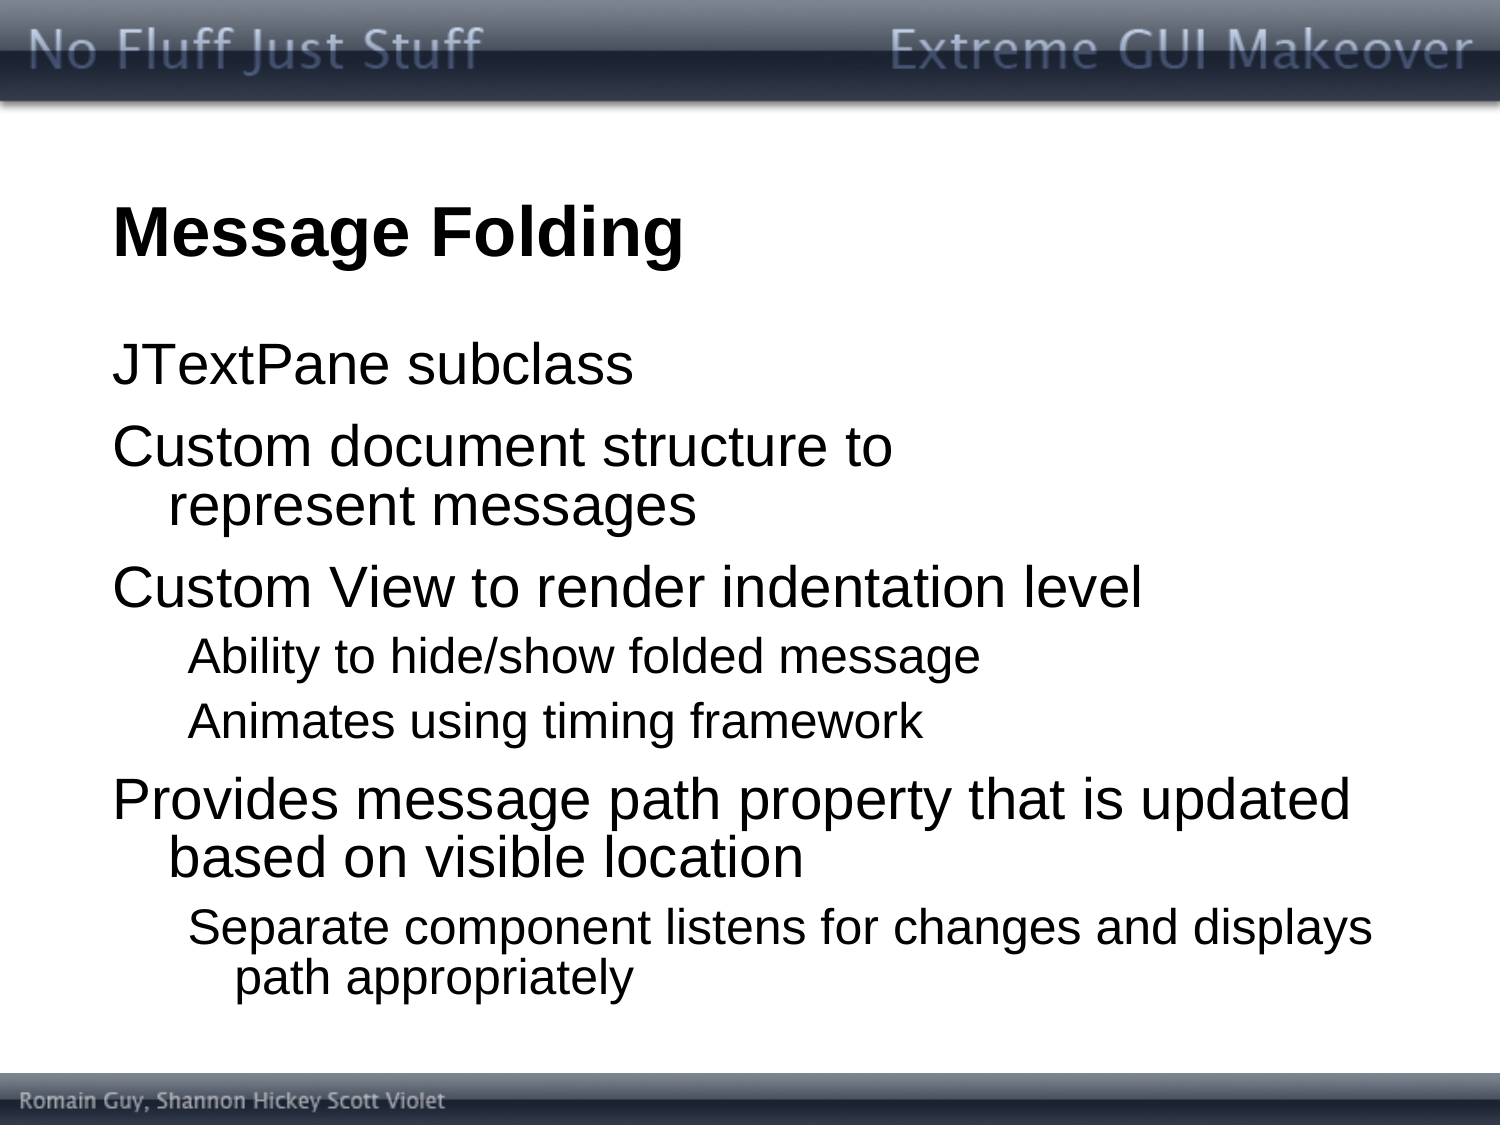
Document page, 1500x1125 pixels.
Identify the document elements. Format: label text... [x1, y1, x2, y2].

picture [0, 0, 1500, 114]
picture [0, 1073, 1500, 1125]
list JTextPane subclass Custom document structure to represent messages Custom View to render indentation level Ability to hide/show folded message Animates using timing framework Provides message path property that is updated based on visible location Separate component listens for changes and displays path appropriately [112, 337, 1463, 1030]
title Message Folding [112, 119, 1417, 271]
